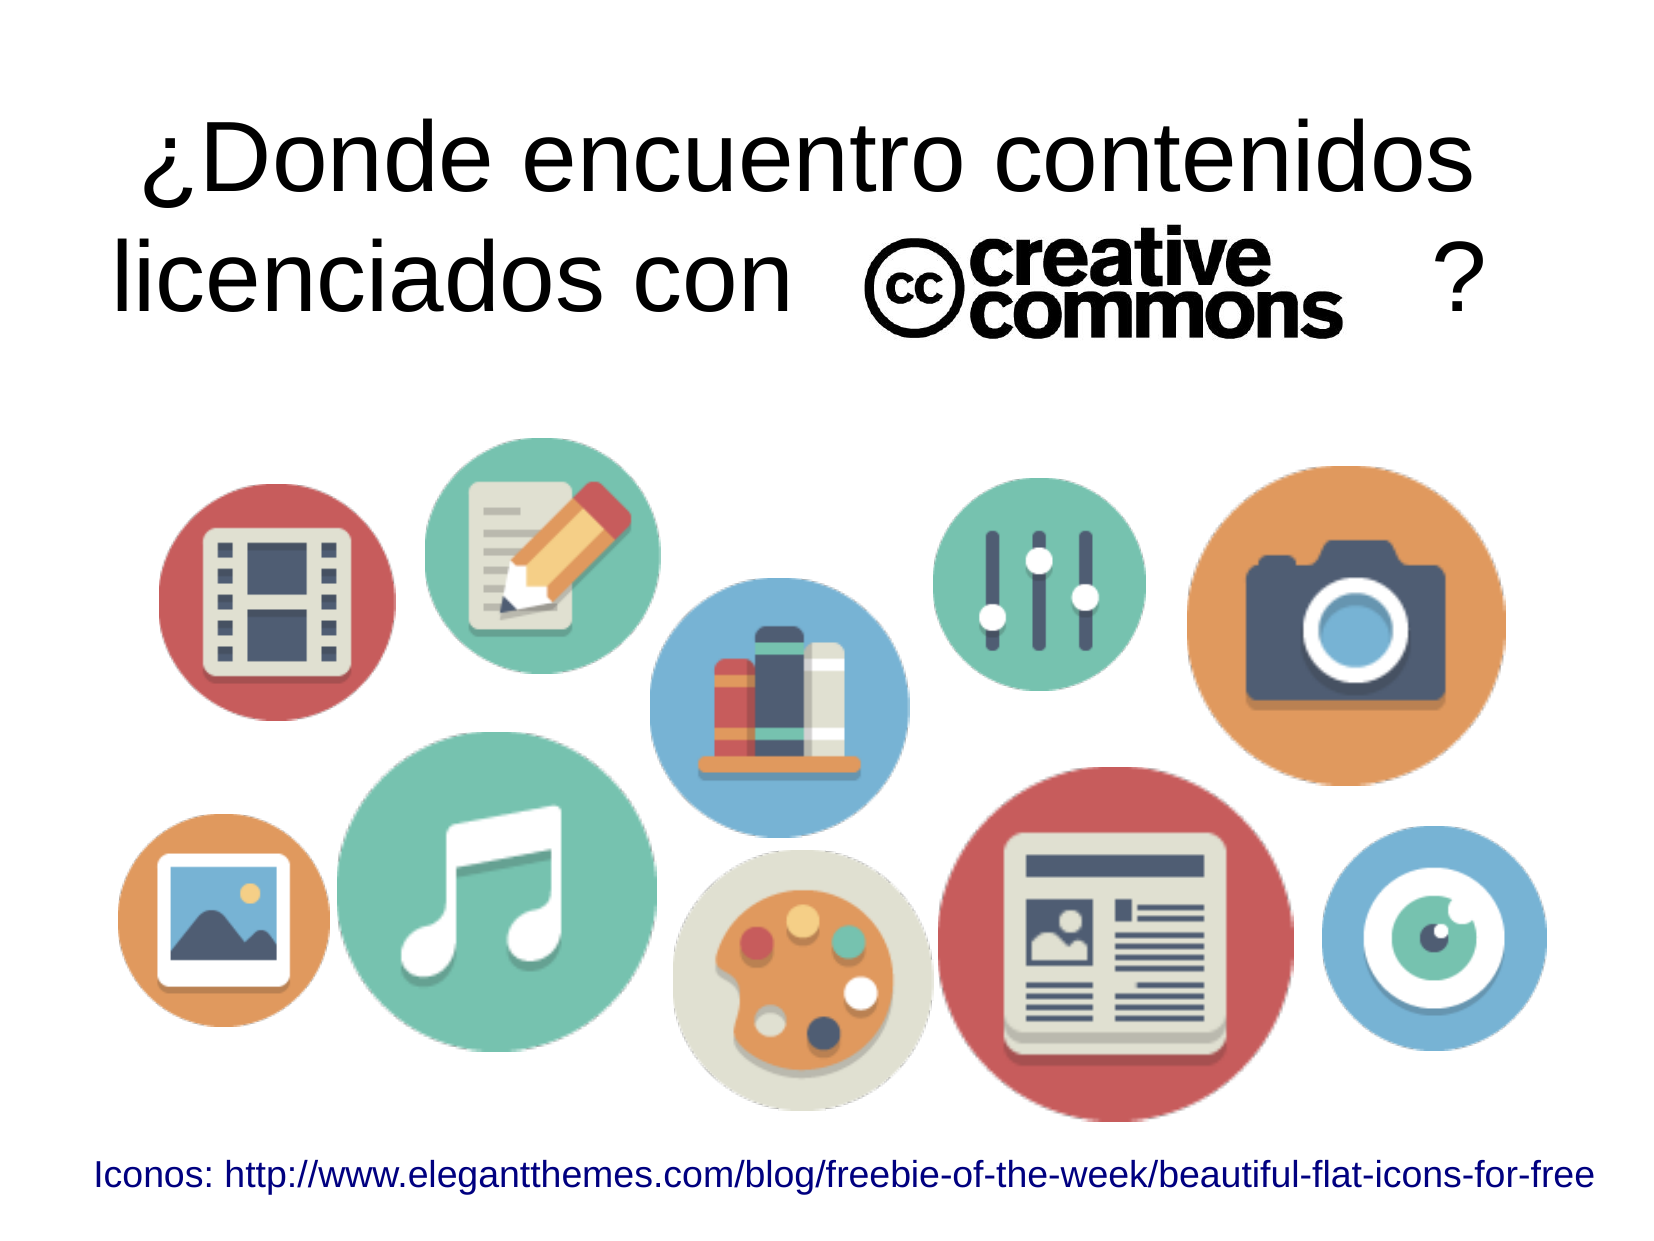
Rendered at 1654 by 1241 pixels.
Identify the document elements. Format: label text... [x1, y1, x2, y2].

picture [337, 438, 910, 1052]
picture [933, 478, 1146, 691]
picture [1322, 826, 1547, 1051]
text_box Iconos: http://www.elegantthemes.com/blog/freebie-of-the-week/beautiful-flat-icons-for-free [70, 1145, 1619, 1198]
picture [673, 850, 934, 1111]
text_box ¿Donde encuentro contenidos licenciados con ? [44, 88, 1571, 335]
picture [159, 484, 396, 721]
picture [118, 814, 330, 1027]
picture [838, 193, 1359, 390]
picture [938, 466, 1506, 1123]
